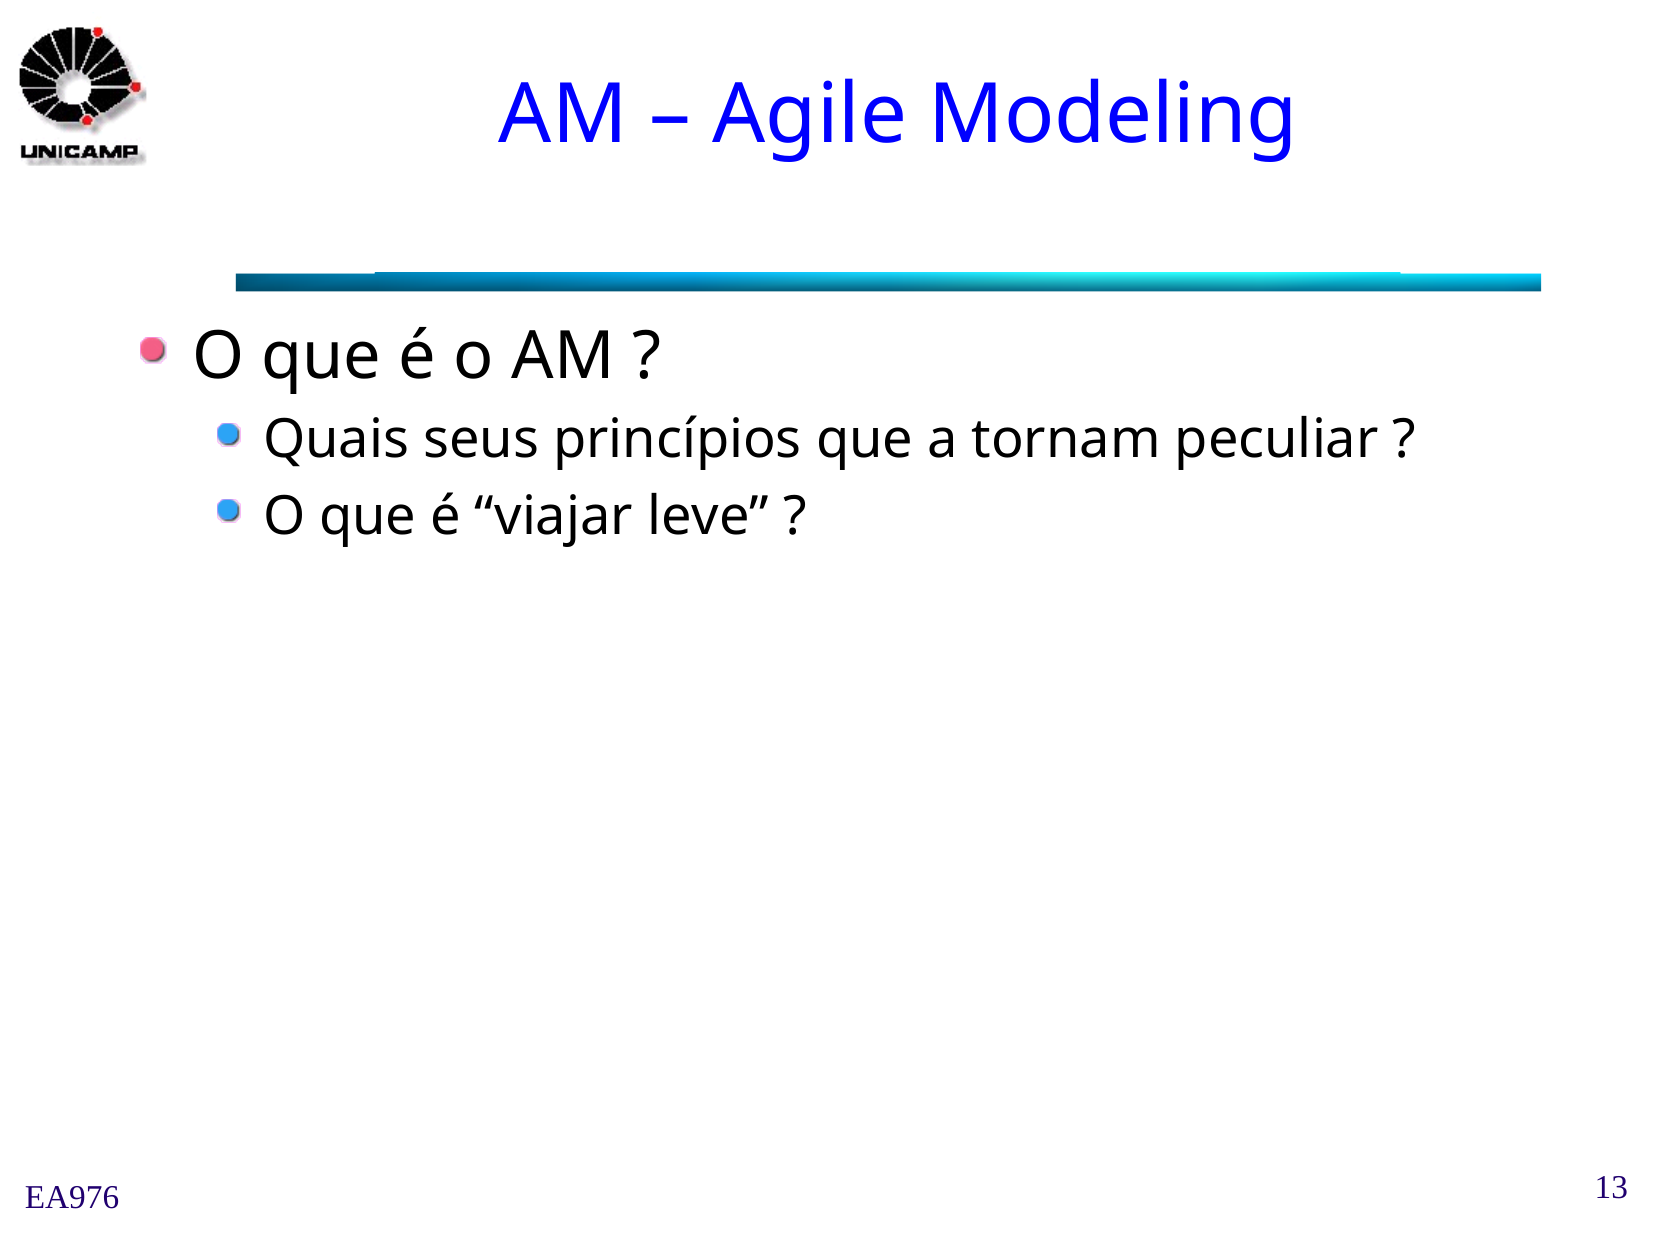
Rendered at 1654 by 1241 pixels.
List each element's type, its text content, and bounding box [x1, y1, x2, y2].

title AM – Agile Modeling [264, 0, 1534, 186]
list O que é o AM ? Quais seus princípios que a tornam peculiar ? O que é “viajar leve” ? [121, 309, 1534, 1182]
picture [125, 272, 1654, 295]
